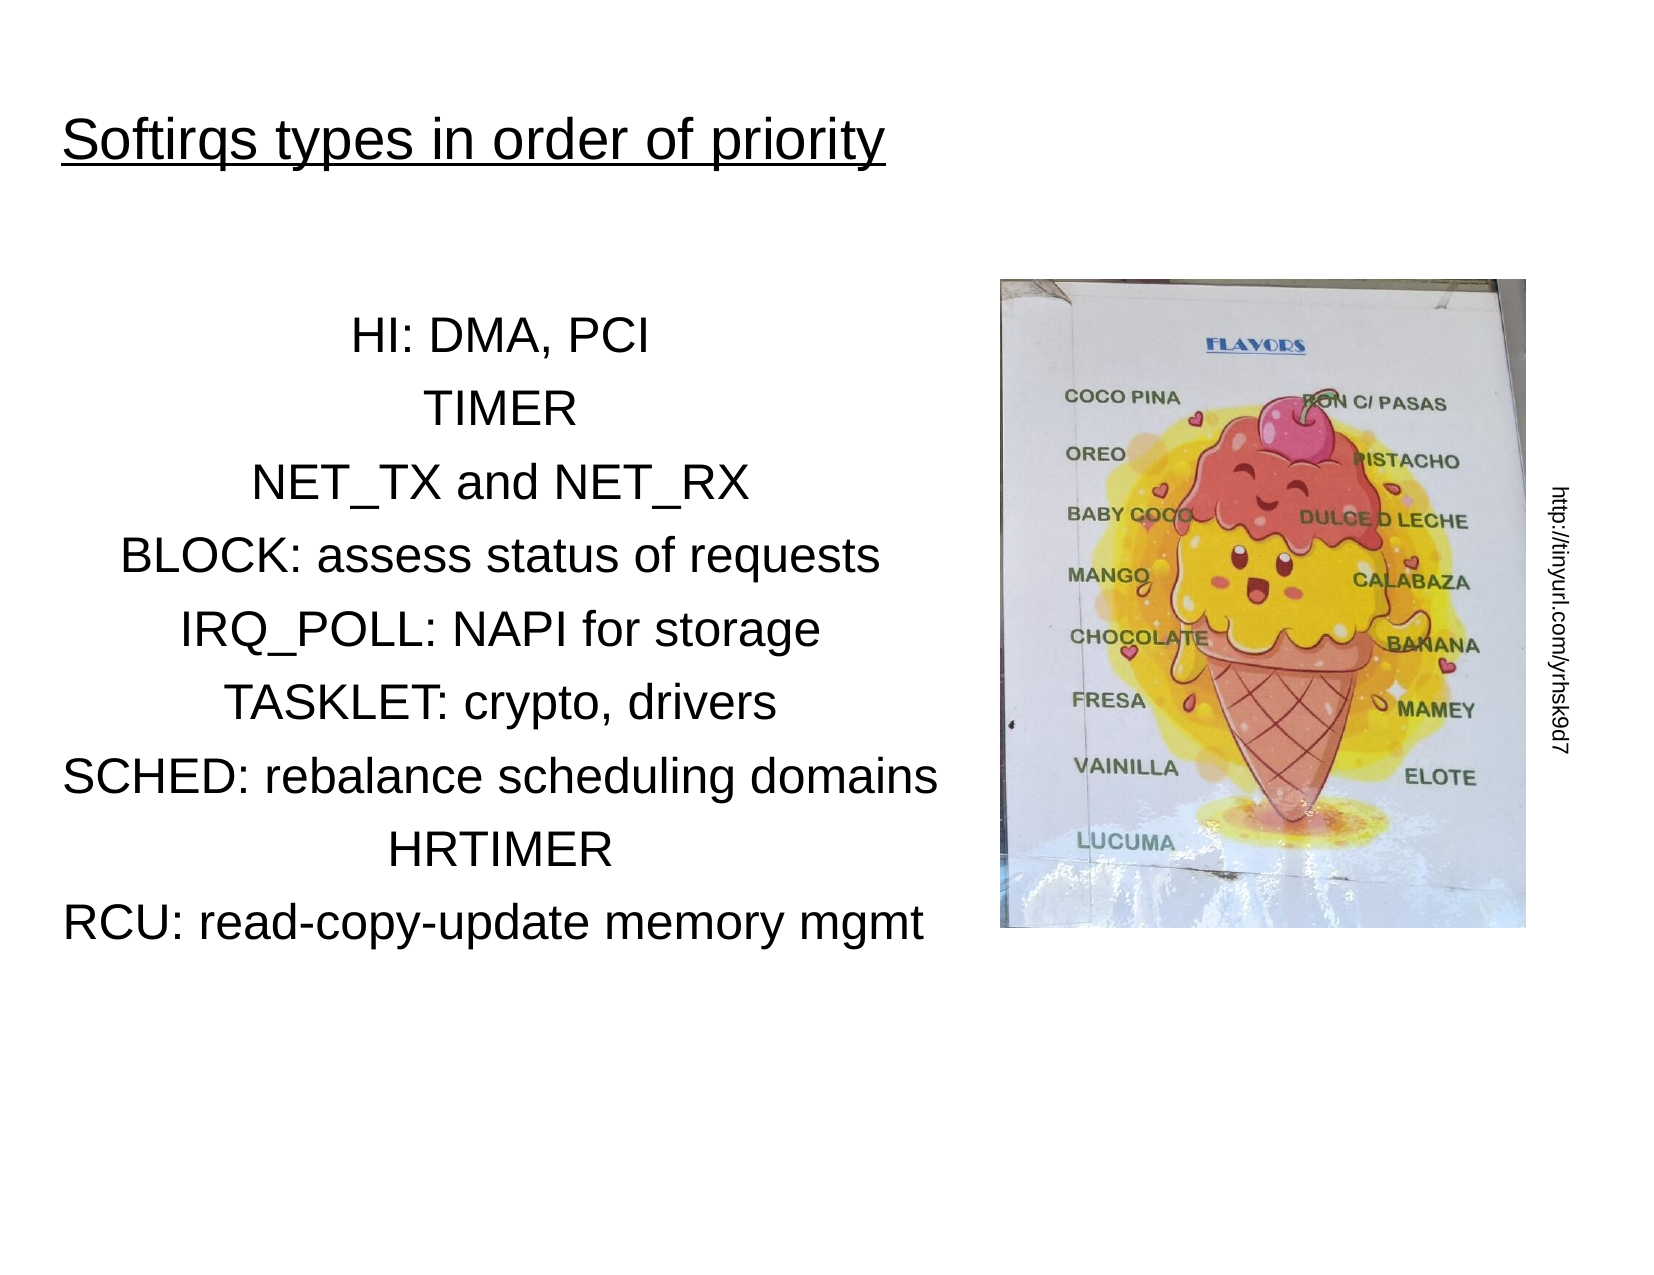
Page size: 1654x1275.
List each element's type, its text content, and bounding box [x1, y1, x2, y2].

text_box HI: DMA, PCI TIMER NET_TX and NET_RX BLOCK: assess status of requests IRQ_POLL: NAPI for storage TASKLET: crypto, drivers SCHED: rebalance scheduling domains HRTIMER RCU: read-copy-update memory mgmt [46, 299, 955, 958]
text_box http://tinyurl.com/yrhsk9d7 [1536, 471, 1581, 770]
title Softirqs types in order of priority [61, 57, 887, 221]
picture [1000, 279, 1526, 928]
